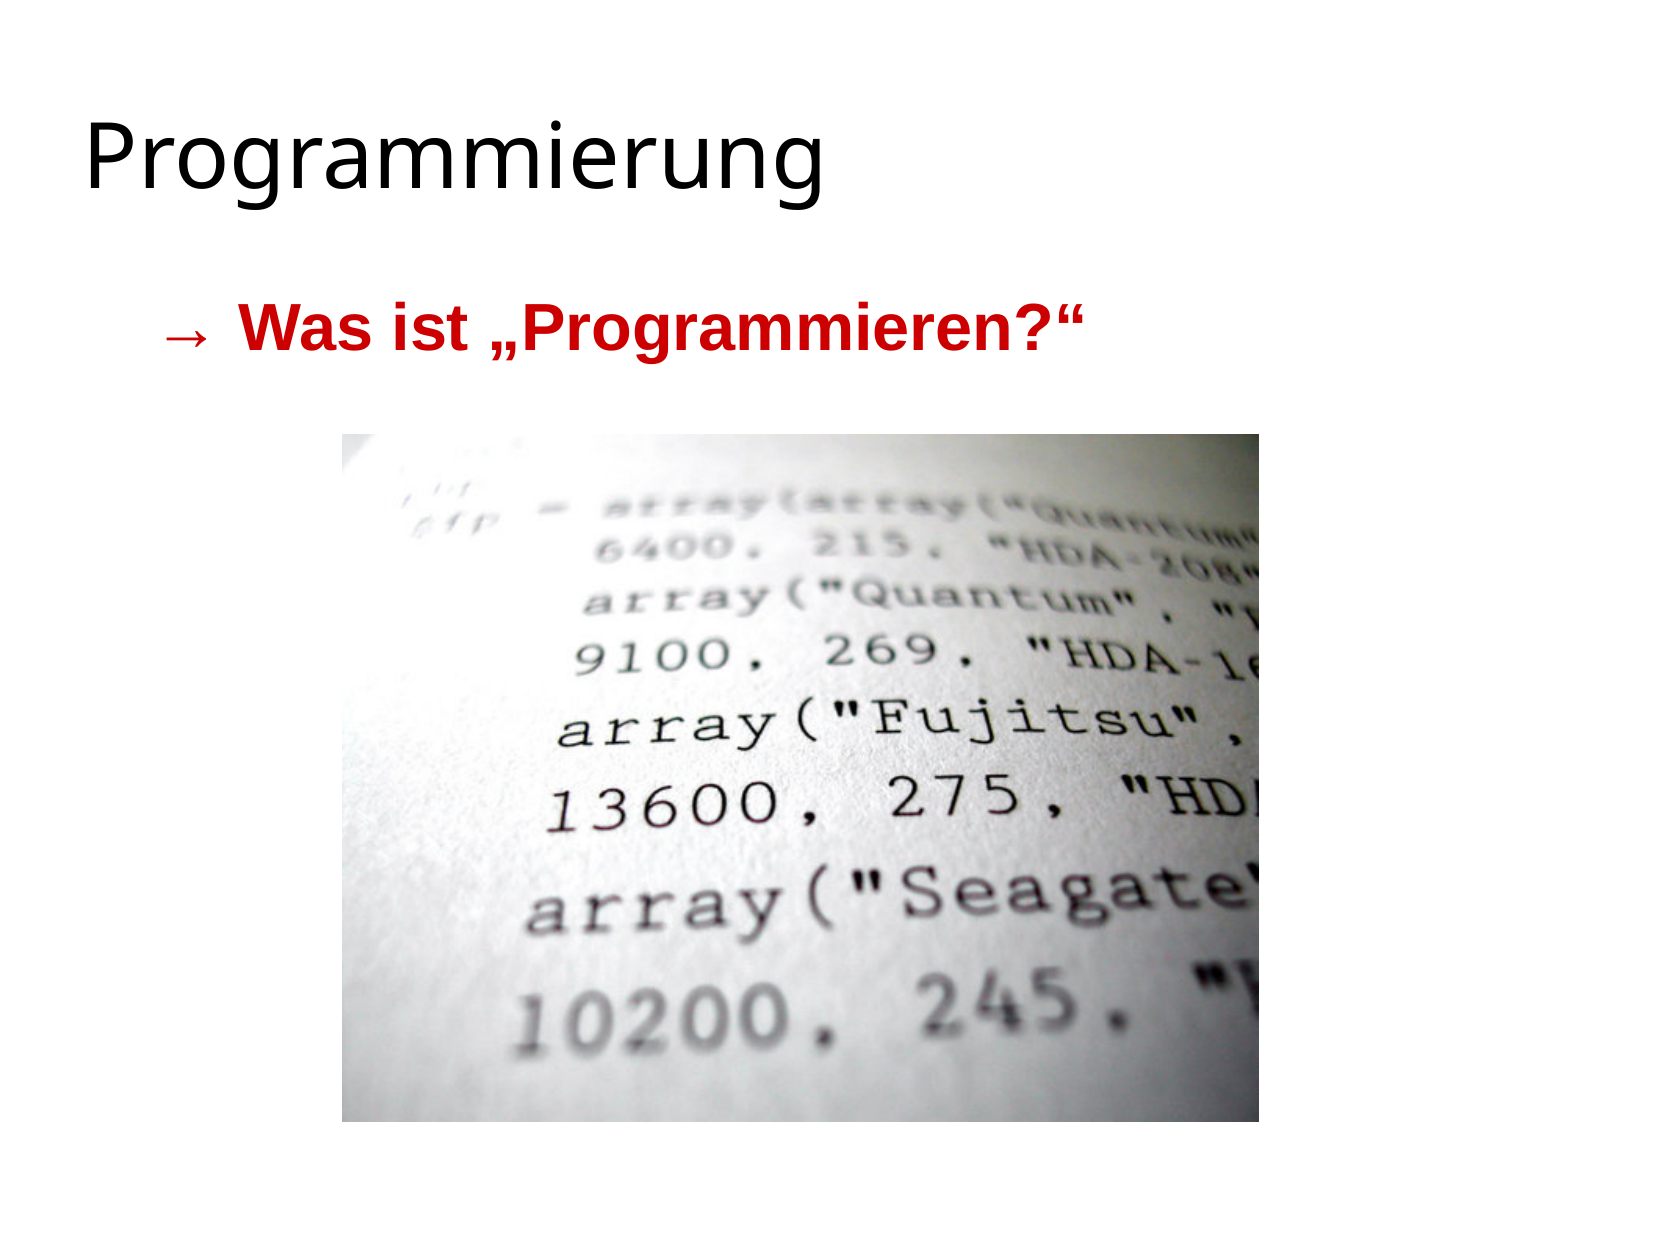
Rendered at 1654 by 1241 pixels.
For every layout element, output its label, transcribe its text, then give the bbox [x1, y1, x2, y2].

picture [342, 434, 1259, 1123]
list → Was ist „Programmieren?“ [82, 290, 1571, 1010]
title Programmierung [82, 49, 1571, 257]
